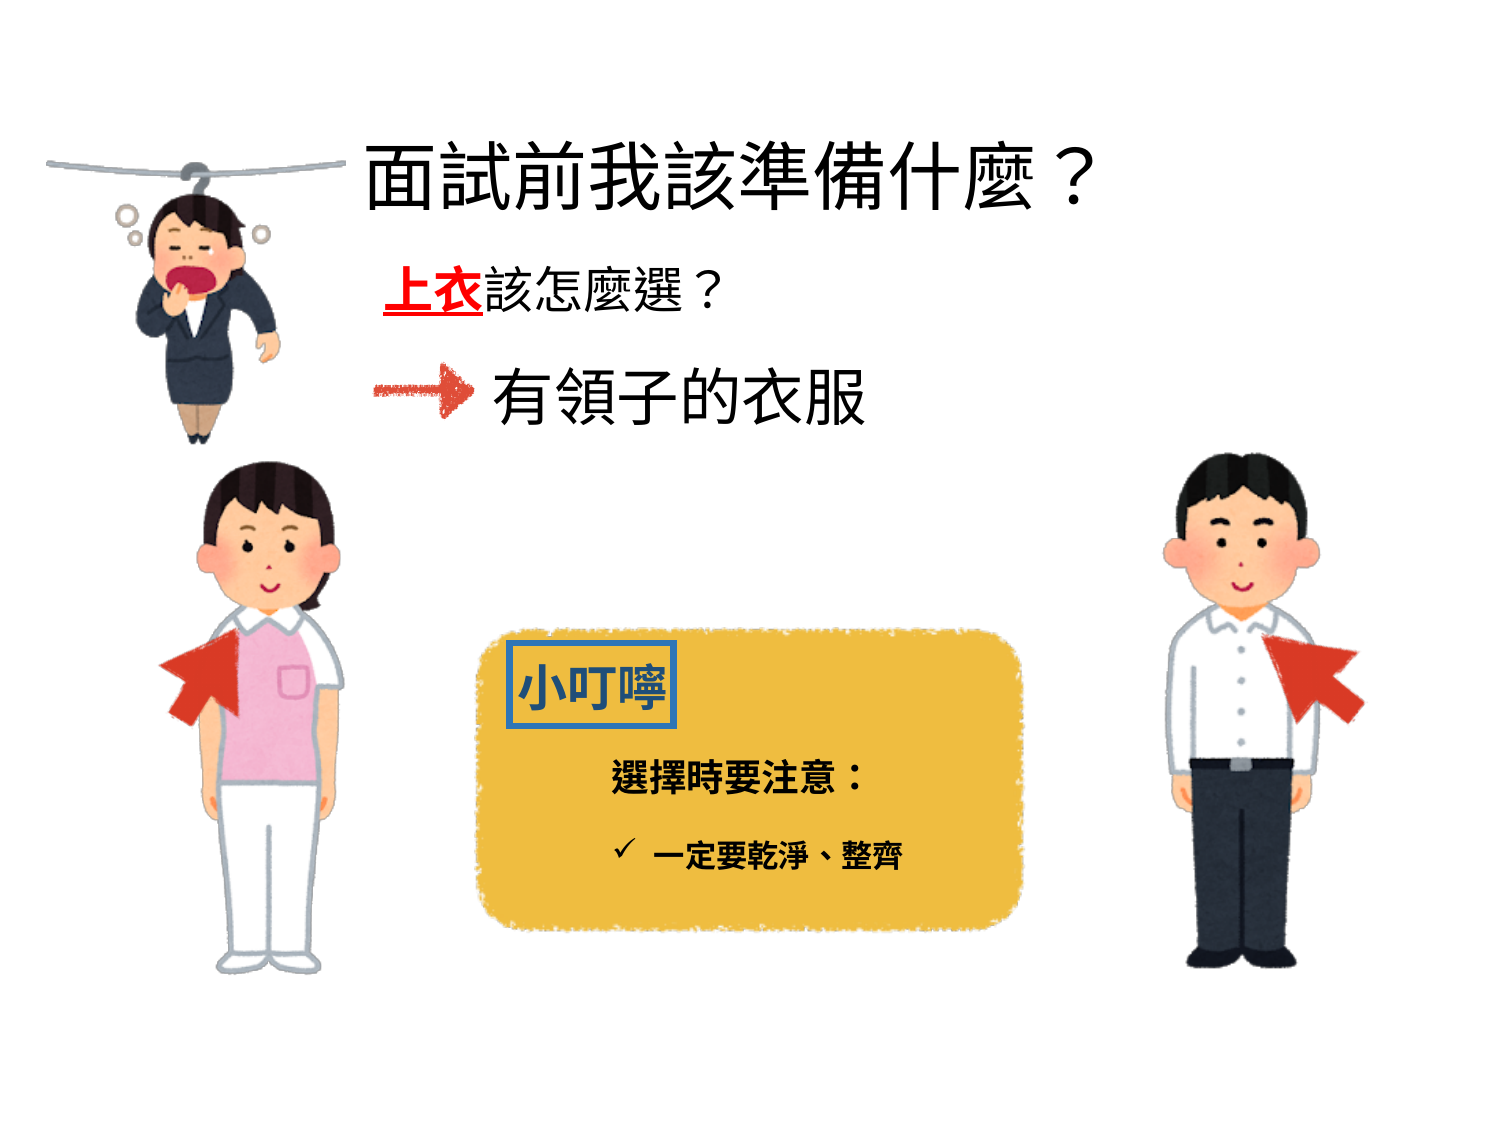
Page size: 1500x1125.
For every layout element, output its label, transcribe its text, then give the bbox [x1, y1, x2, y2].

picture [473, 626, 1027, 935]
text_box 選擇時要注意： 一定要乾淨、整齊 [597, 746, 919, 882]
title 面試前我該準備什麼？ [90, 93, 1385, 257]
text_box 小叮嚀 [677, 649, 683, 725]
text_box 有領子的衣服 [476, 350, 882, 441]
picture [46, 151, 399, 986]
text_box 小叮嚀 [513, 649, 670, 723]
picture [366, 361, 475, 421]
picture [1095, 434, 1397, 982]
text_box 上衣該怎麼選？ [368, 250, 749, 326]
